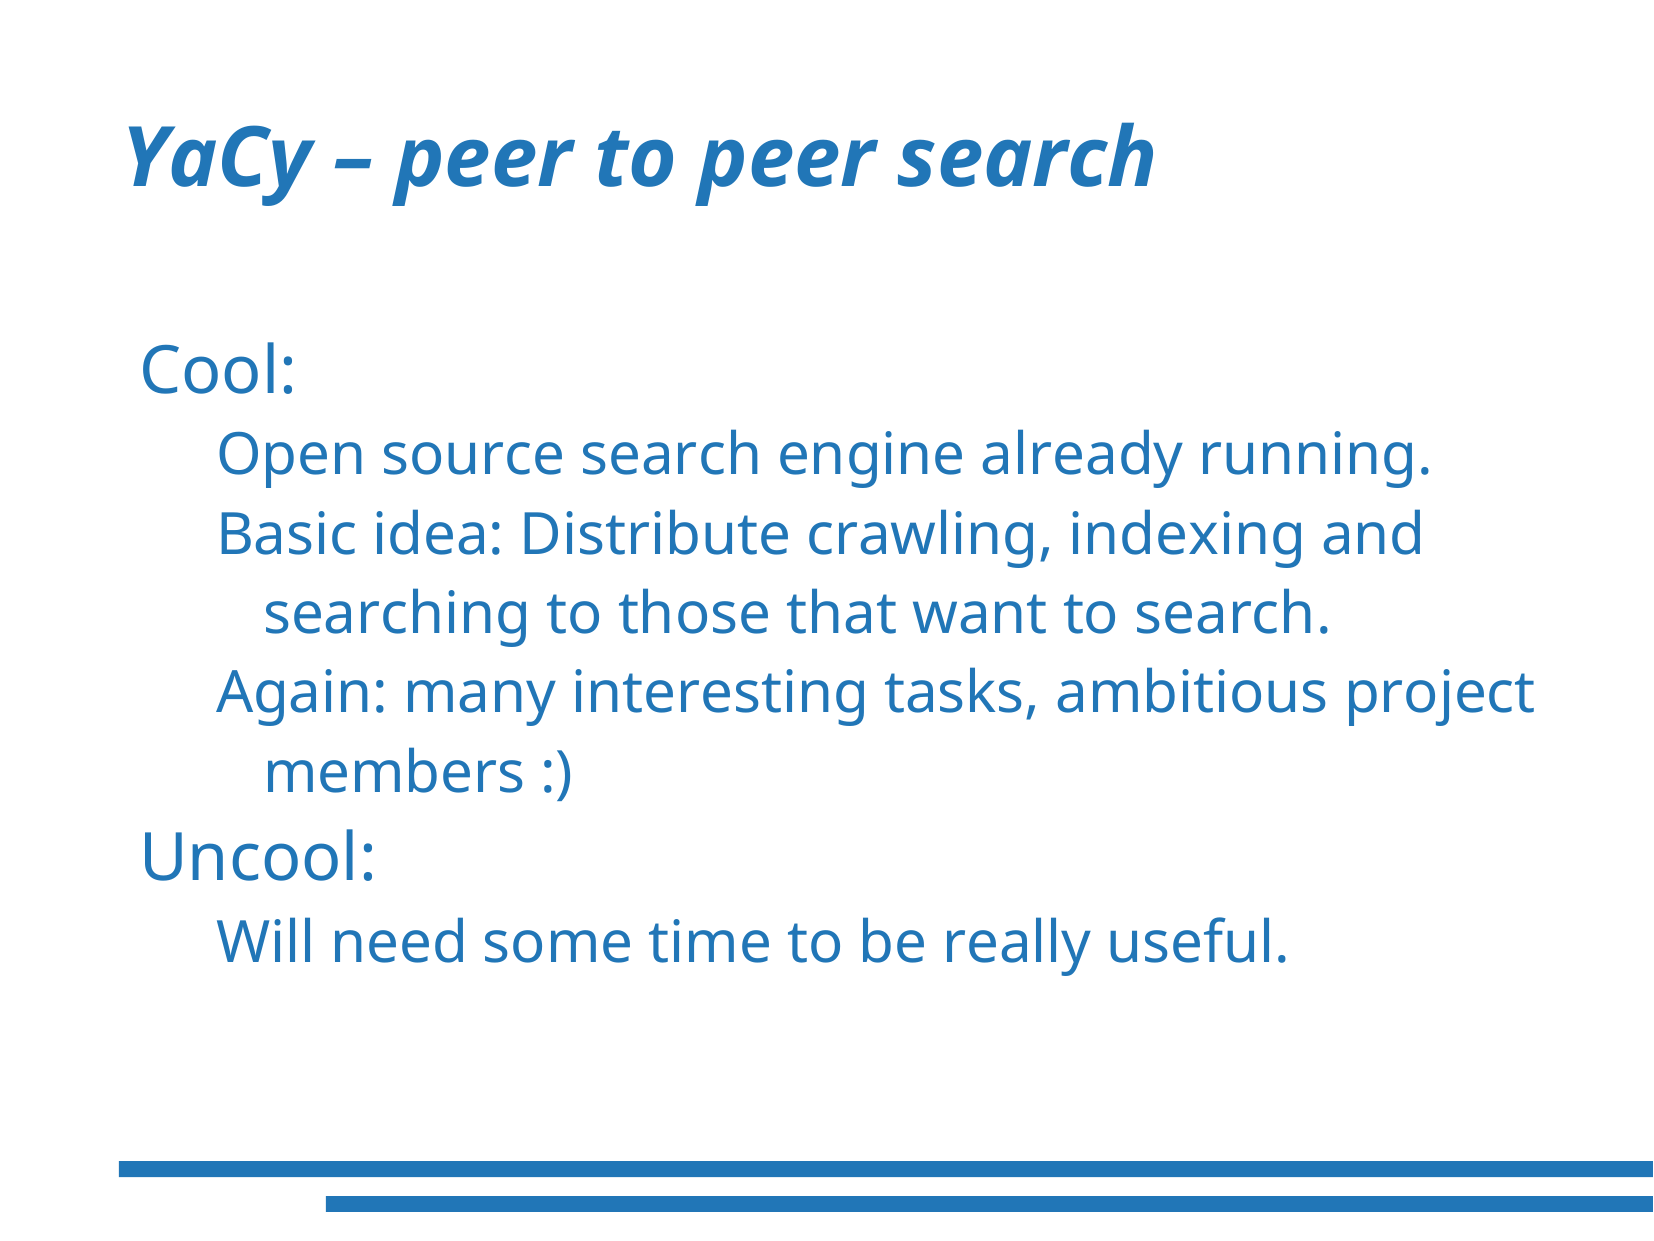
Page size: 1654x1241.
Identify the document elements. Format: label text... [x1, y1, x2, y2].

list Cool: Open source search engine already running. Basic idea: Distribute crawling, indexing and searching to those that want to search. Again: many interesting tasks, ambitious project members :) Uncool: Will need some time to be really useful. [121, 322, 1561, 1133]
title YaCy – peer to peer search [121, 50, 1534, 258]
